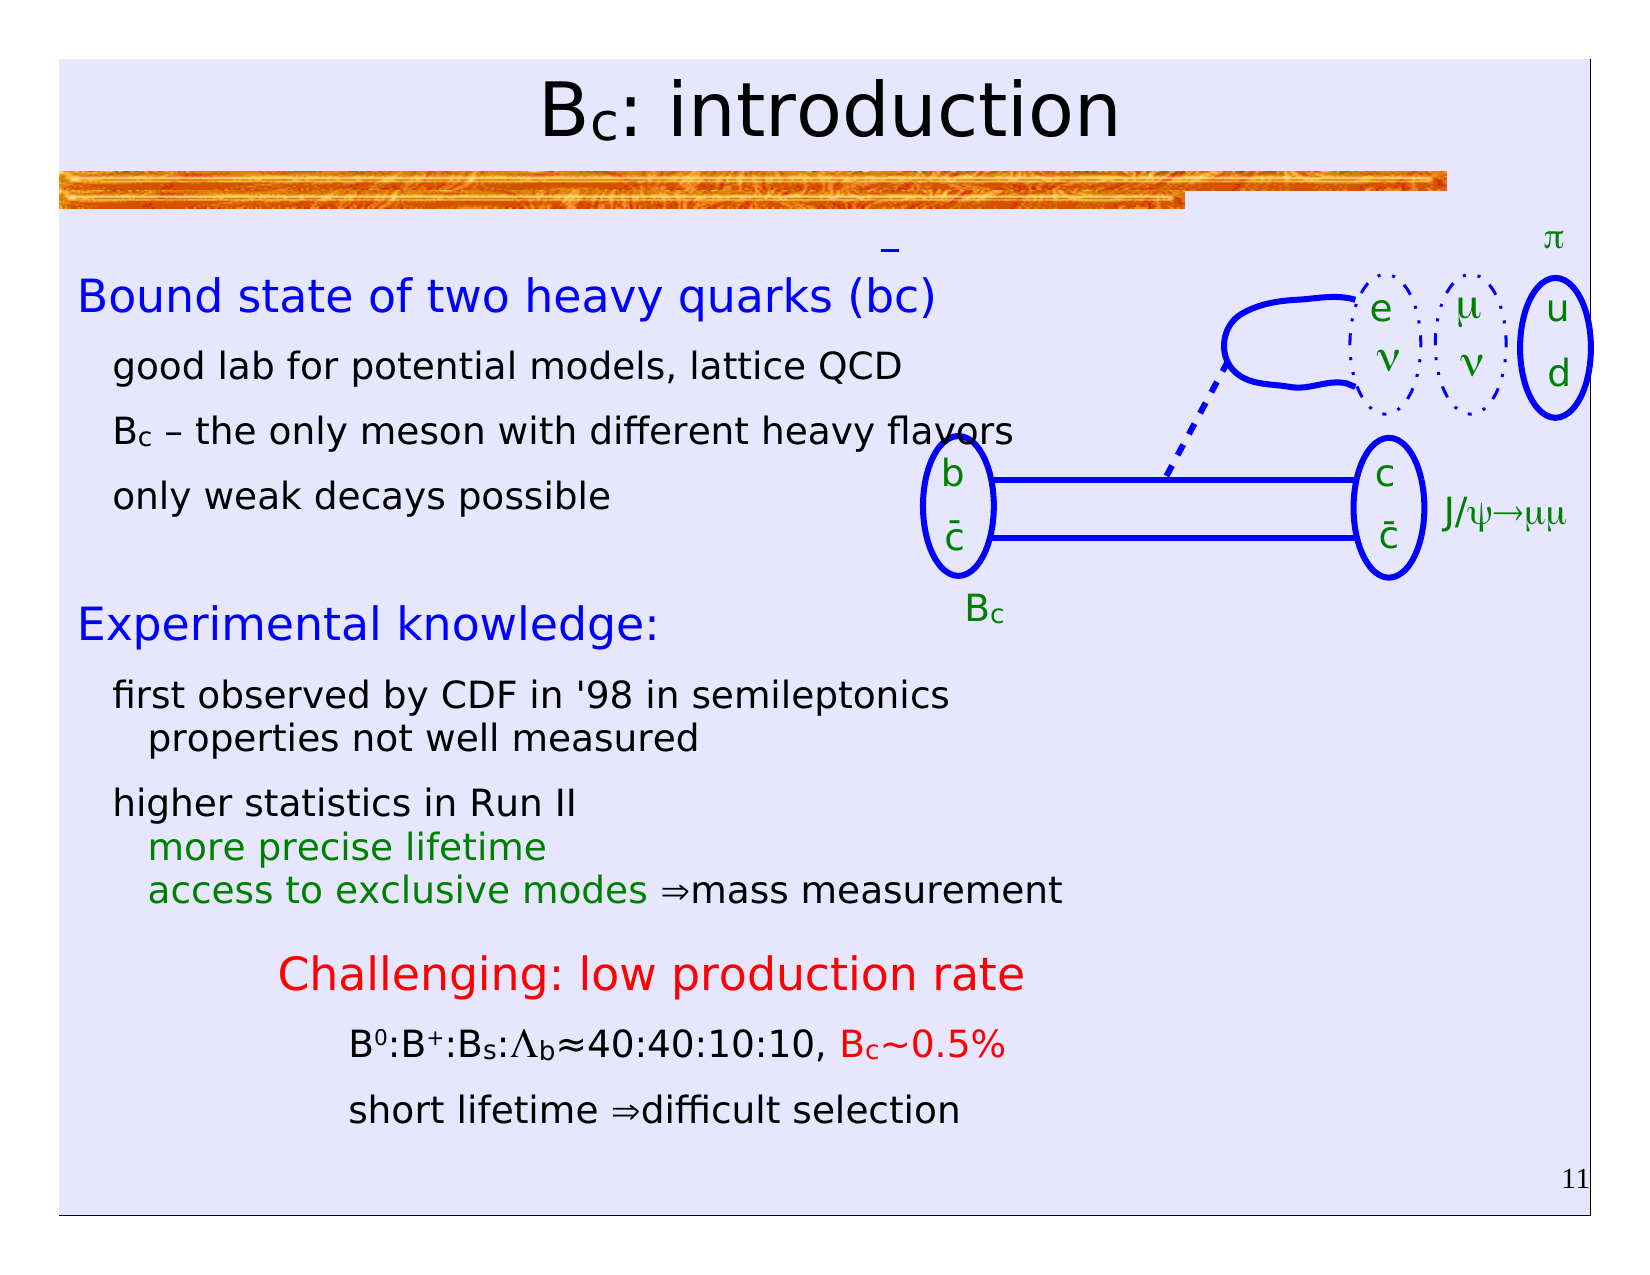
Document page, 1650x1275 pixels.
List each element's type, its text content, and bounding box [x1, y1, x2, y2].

picture [59, 171, 1447, 209]
text_box u [1527, 276, 1587, 341]
text_box c [926, 516, 983, 561]
text_box e [1351, 276, 1410, 341]
text_box n [1359, 328, 1419, 410]
text_box m [1437, 276, 1500, 357]
text_box c [1357, 441, 1414, 506]
text_box Challenging: low production rate B0:B+:Bs:Lb≈40:40:10:10, Bc~0.5% short lifetime Þdifficult selection [259, 937, 1048, 1175]
text_box J/ymm [1426, 479, 1591, 550]
text_box - [1364, 488, 1414, 554]
text_box Experimental knowledge: first observed by CDF in '98 in semileptonics properties not well measured higher statistics in Run II more precise lifetime access to exclusive modes mass measurement [59, 561, 1177, 903]
text_box - [930, 516, 980, 552]
text_box p [1526, 212, 1583, 283]
text_box d [1529, 341, 1589, 406]
text_box n [1442, 334, 1503, 415]
text_box c [1360, 503, 1417, 568]
text_box Bound state of two heavy quarks (bc) good lab for potential models, lattice QCD Bc – the only meson with different heavy flavors only weak decays possible [59, 232, 1049, 516]
text_box Bc: introduction [523, 59, 1127, 179]
